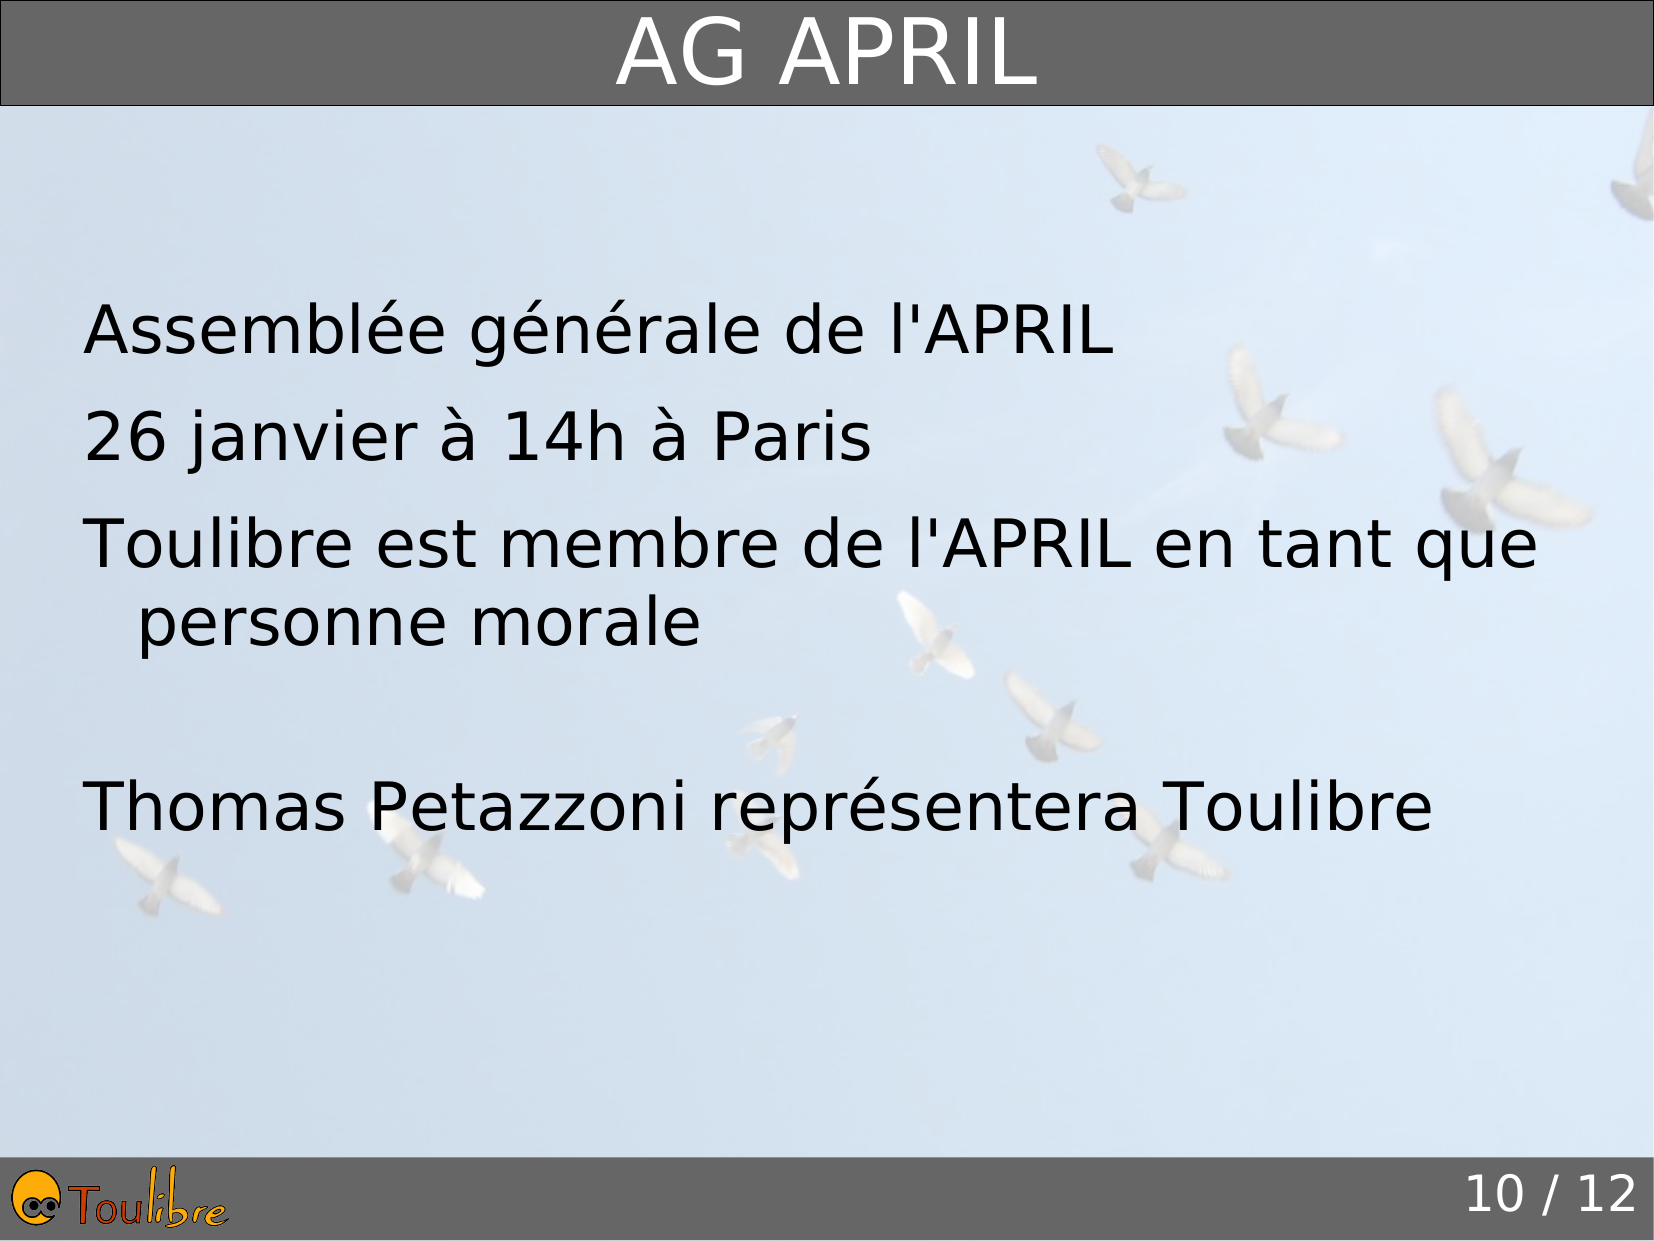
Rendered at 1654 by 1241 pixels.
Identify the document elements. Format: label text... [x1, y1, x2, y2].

picture [11, 1165, 229, 1228]
list Assemblée générale de l'APRIL 26 janvier à 14h à Paris Toulibre est membre de l'APRIL en tant que personne morale Thomas Petazzoni représentera Toulibre [65, 291, 1554, 890]
title AG APRIL [0, 0, 1654, 107]
